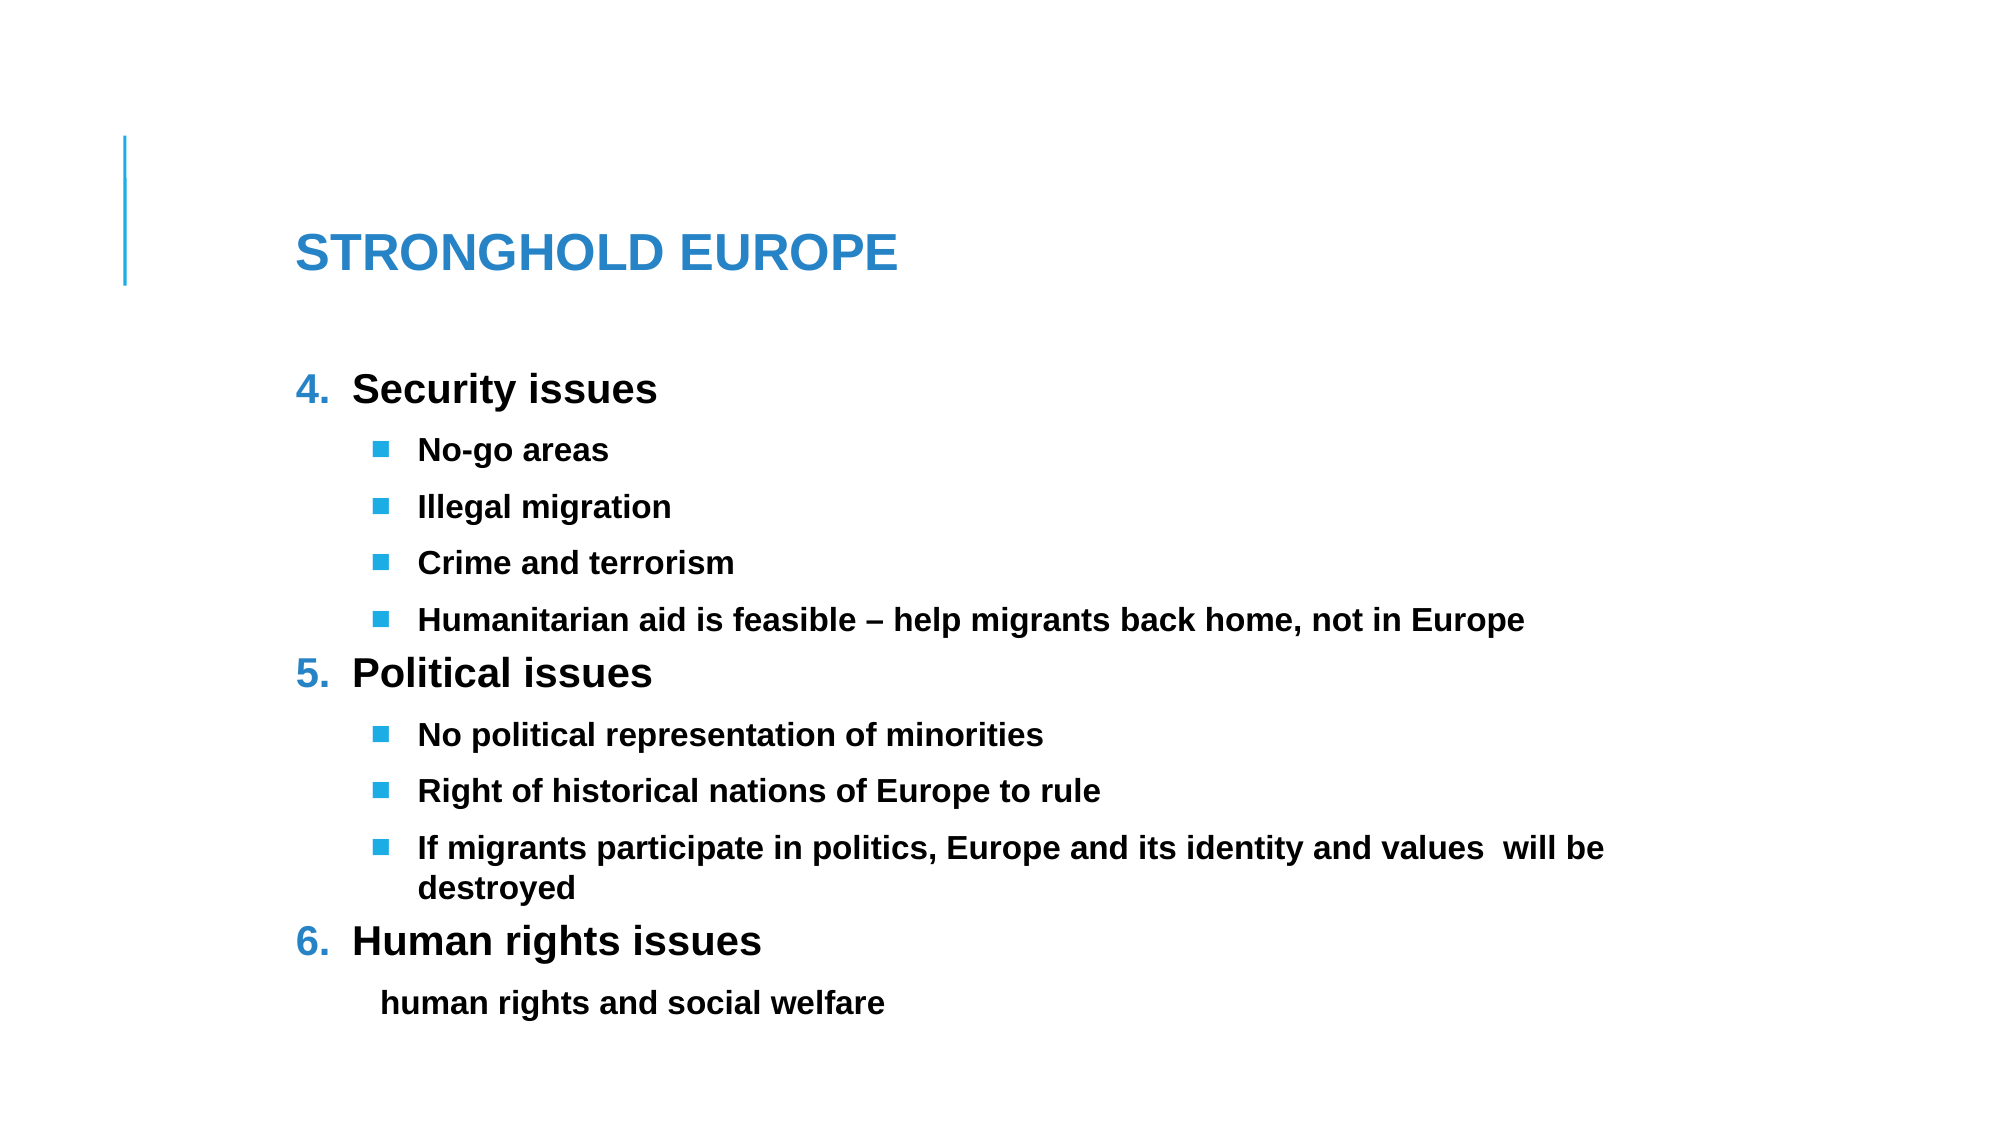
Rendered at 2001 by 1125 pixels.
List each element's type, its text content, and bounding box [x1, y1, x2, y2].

list Security issues No-go areas Illegal migration Crime and terrorism Humanitarian aid is feasible – help migrants back home, not in Europe Political issues No political representation of minorities Right of historical nations of Europe to rule If migrants participate in politics, Europe and its identity and values will be destroyed Human rights issues human rights and social welfare [295, 361, 1682, 1027]
title STRONGHOLD EUROPE [295, 93, 1682, 281]
